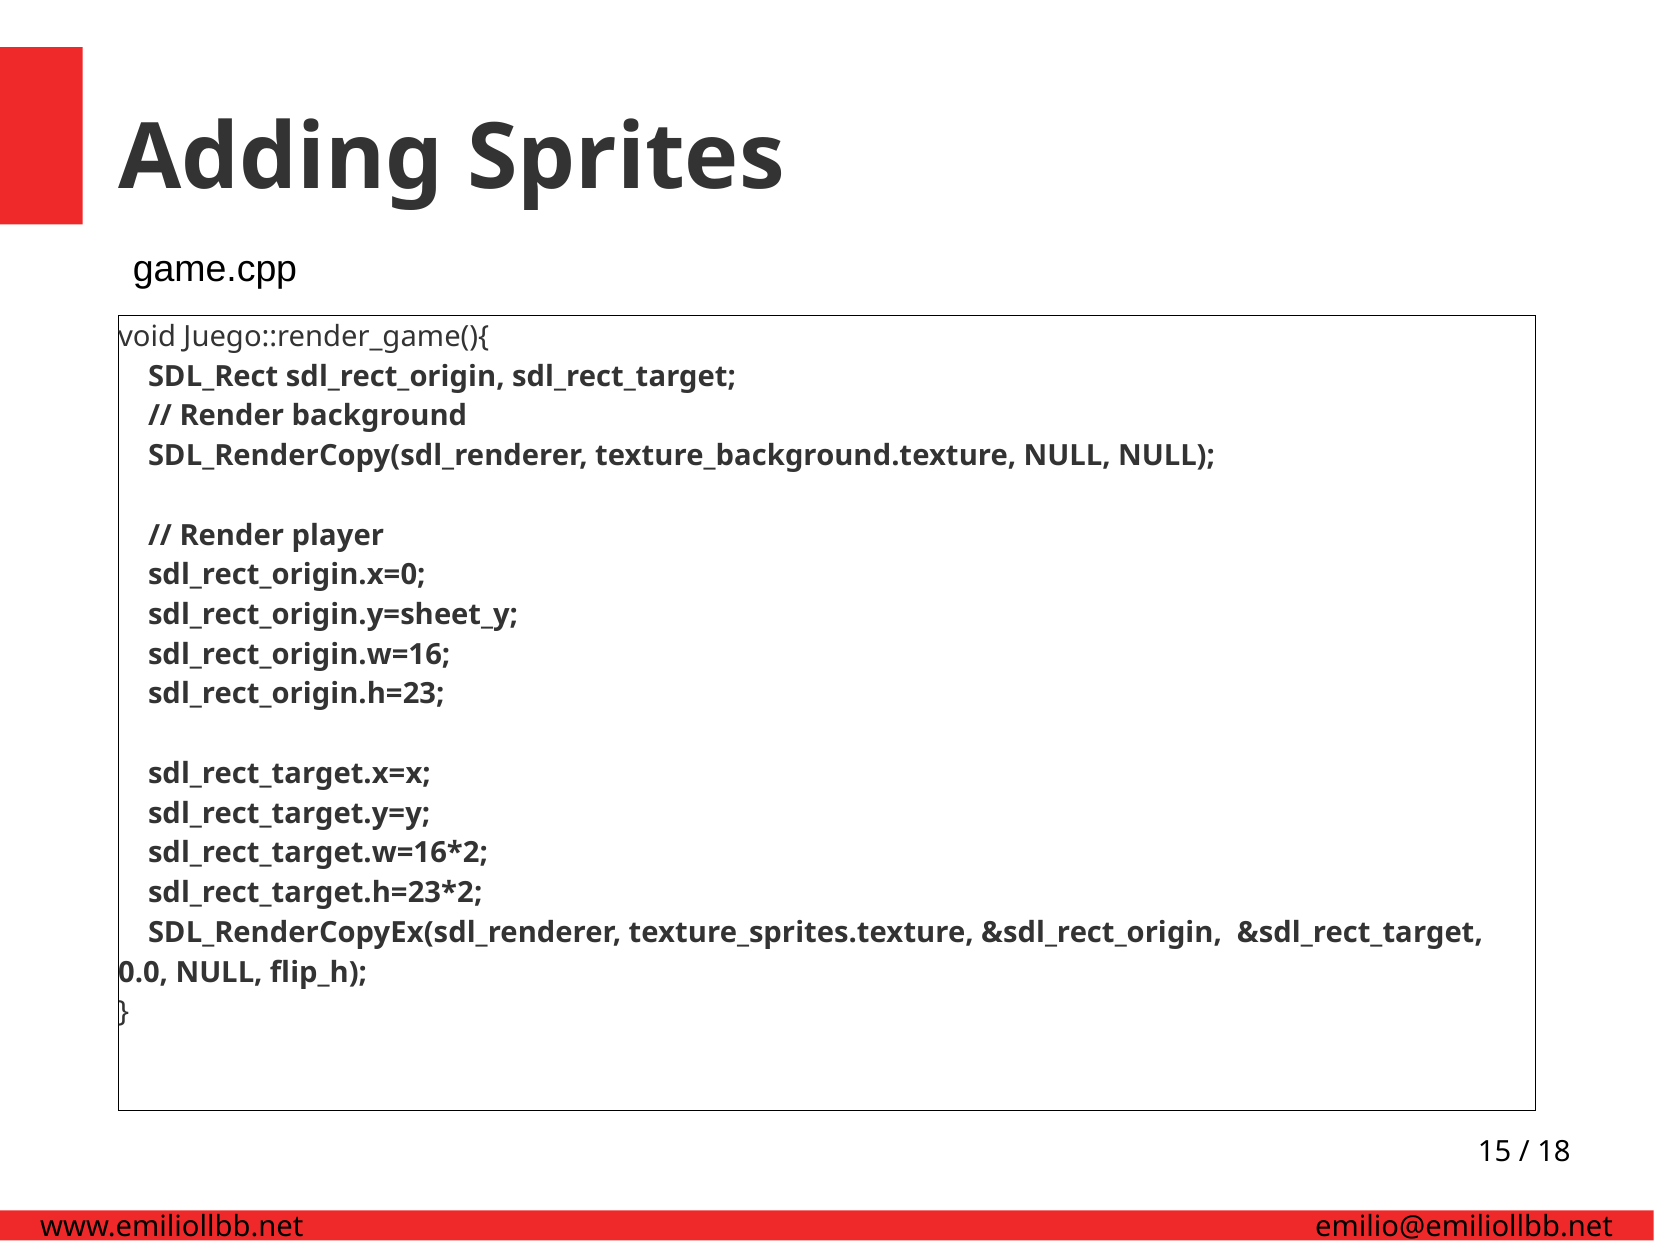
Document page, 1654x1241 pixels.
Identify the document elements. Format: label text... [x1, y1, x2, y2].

text_box game.cpp [118, 240, 571, 297]
list void Juego::render_game(){ SDL_Rect sdl_rect_origin, sdl_rect_target; // Render background SDL_RenderCopy(sdl_renderer, texture_background.texture, NULL, NULL); // Render player sdl_rect_origin.x=0; sdl_rect_origin.y=sheet_y; sdl_rect_origin.w=16; sdl_rect_origin.h=23; sdl_rect_target.x=x; sdl_rect_target.y=y; sdl_rect_target.w=16*2; sdl_rect_target.h=23*2; SDL_RenderCopyEx(sdl_renderer, texture_sprites.texture, &sdl_rect_origin, &sdl_rect_target, 0.0, NULL, flip_h); } [118, 315, 1536, 1111]
title Adding Sprites [118, 49, 1571, 257]
